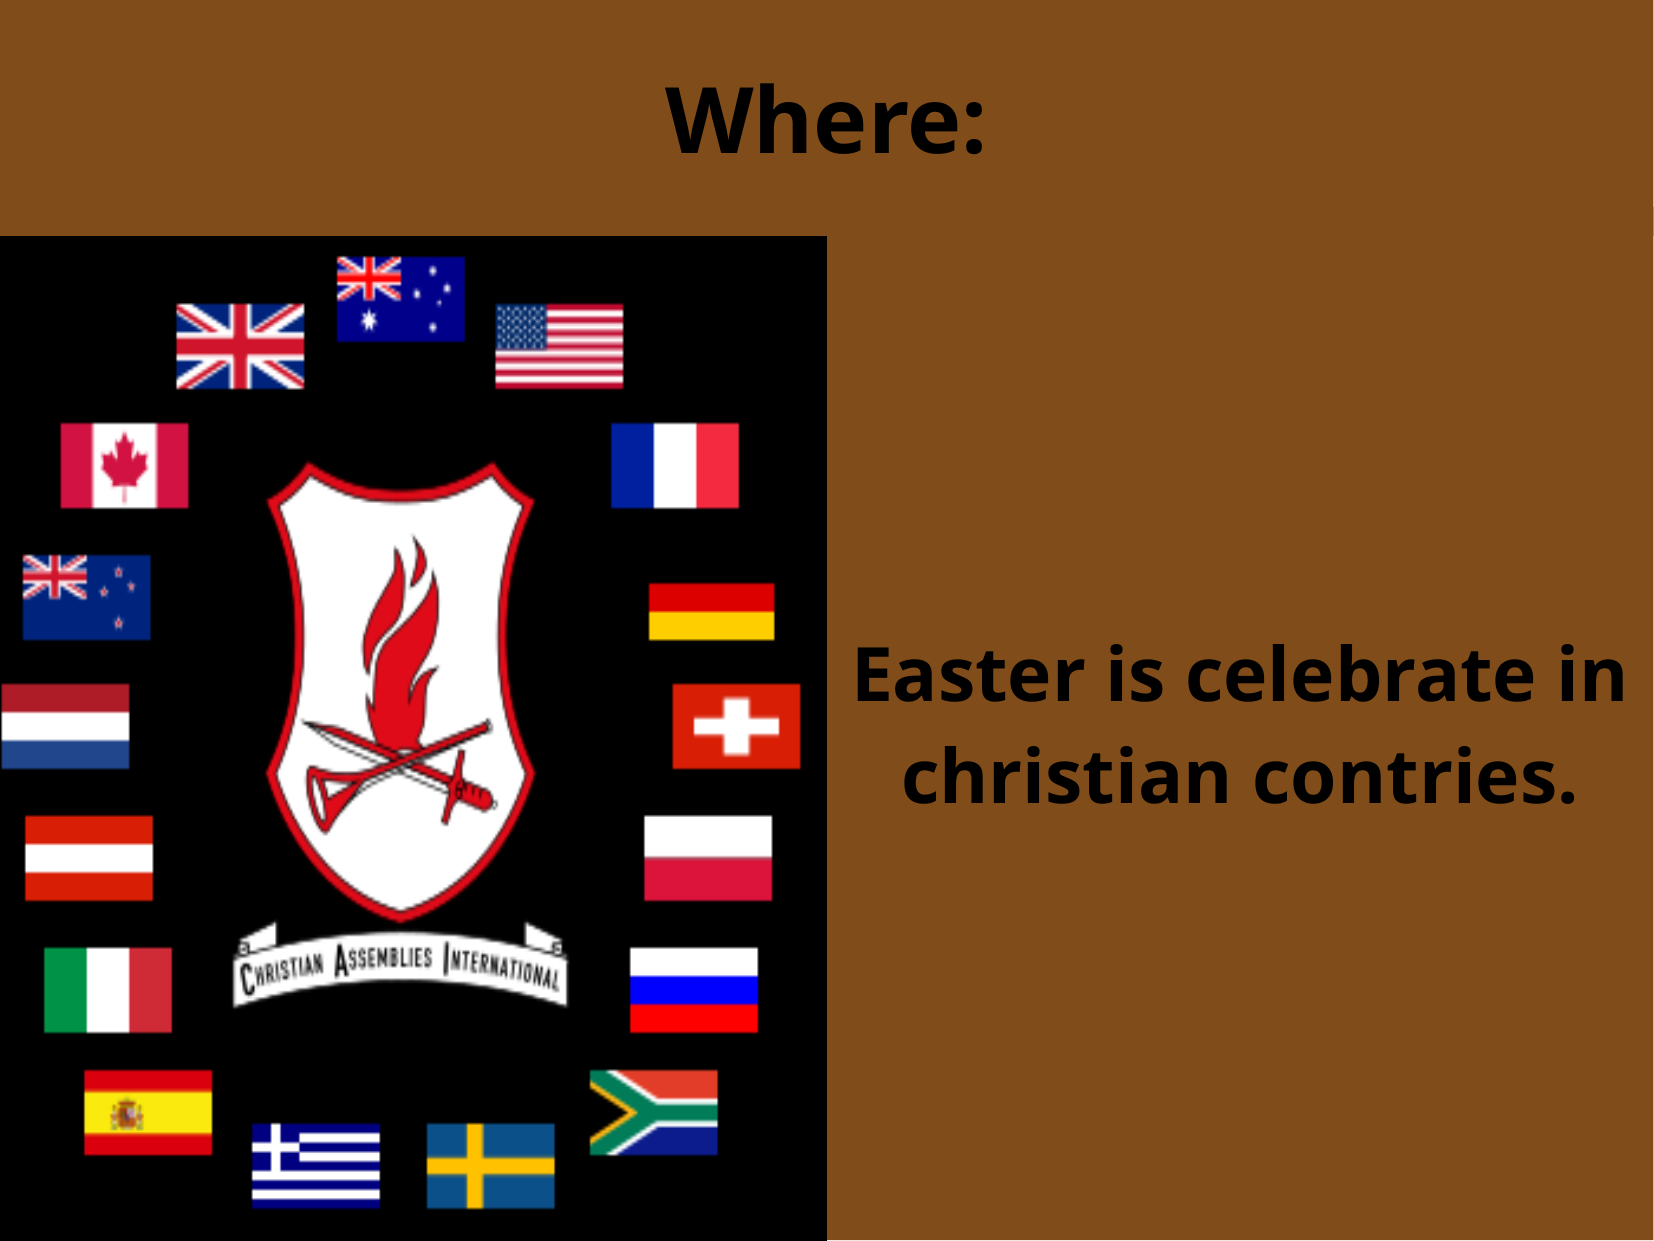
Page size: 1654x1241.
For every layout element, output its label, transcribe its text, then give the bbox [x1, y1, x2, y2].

picture [0, 236, 827, 1241]
subtitle Easter is celebrate in christian contries. [826, 206, 1654, 1241]
title Where: [0, 0, 1654, 236]
